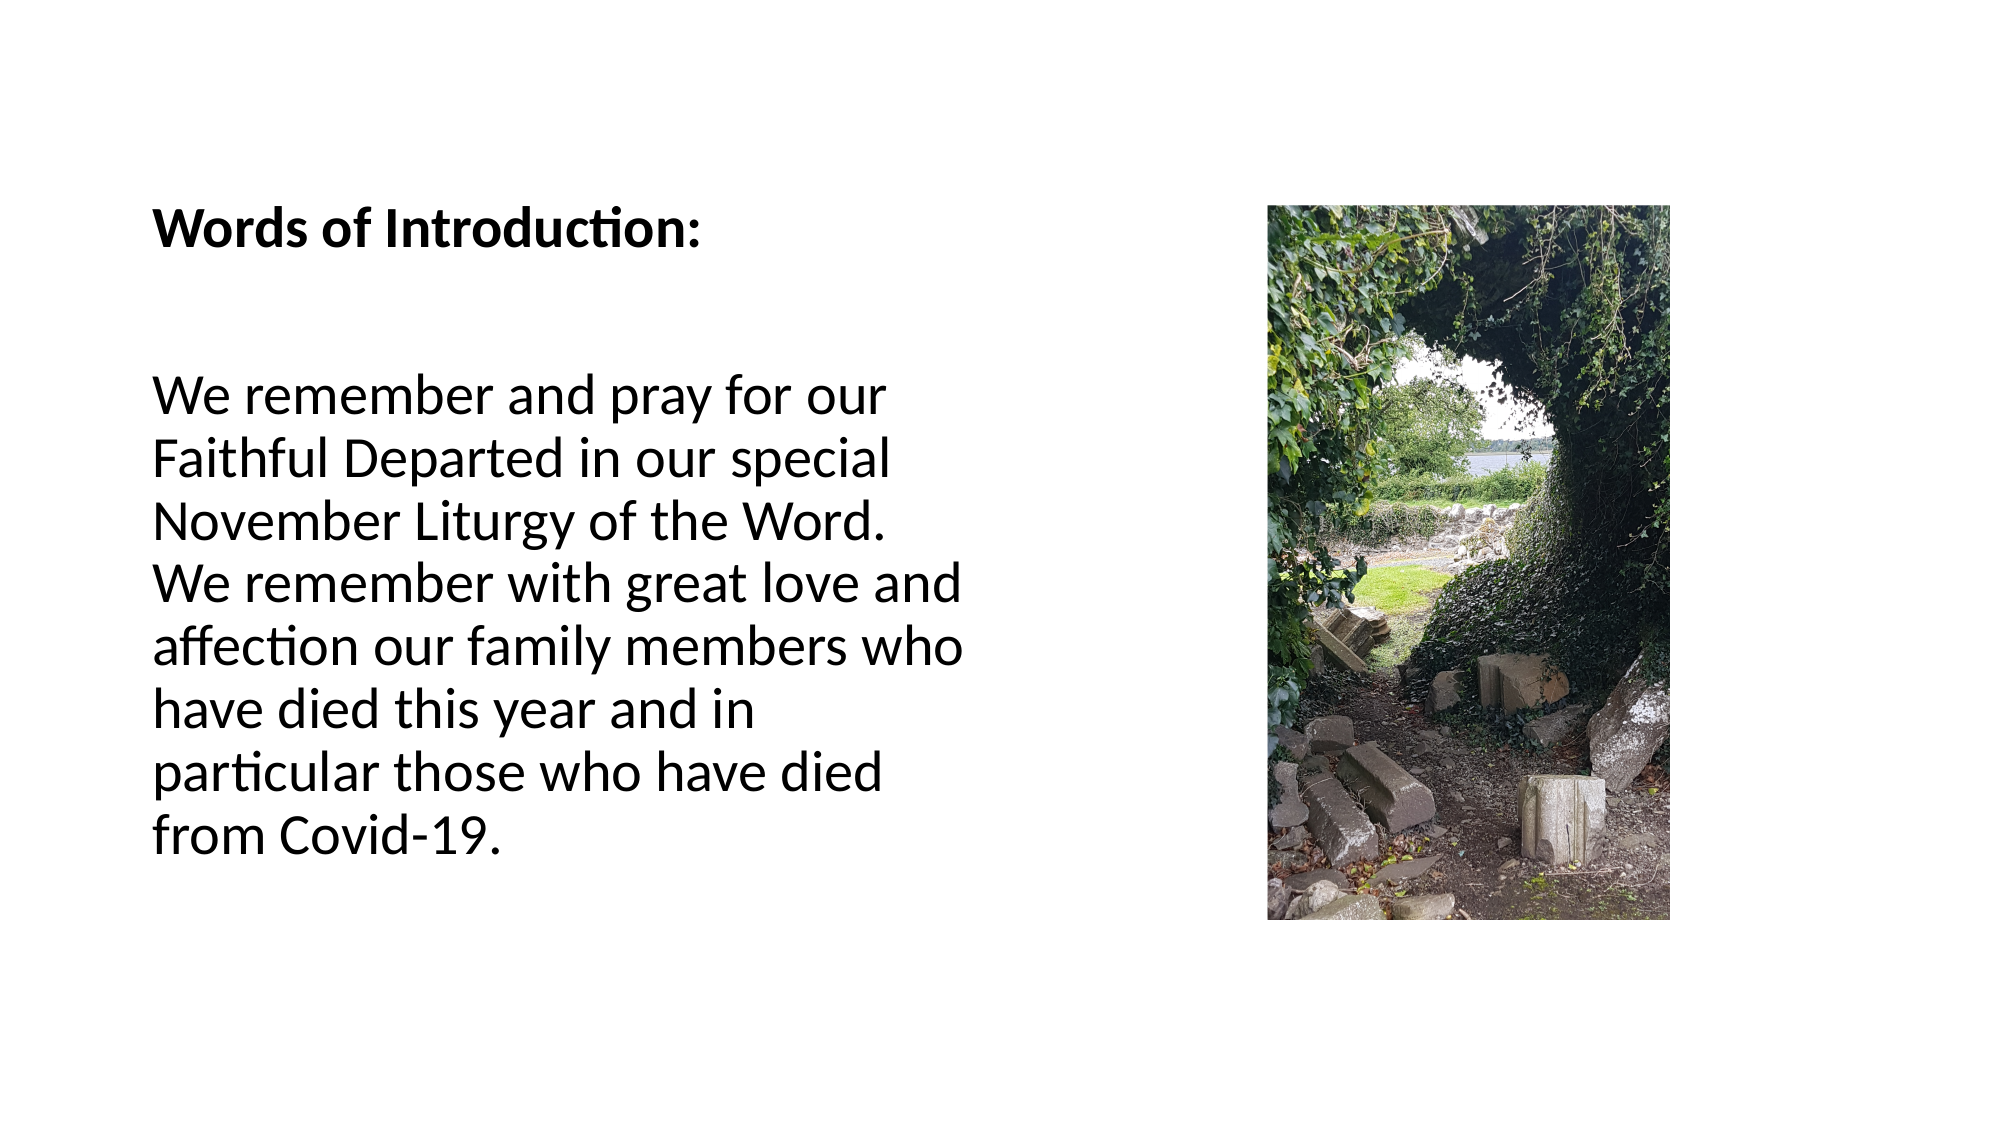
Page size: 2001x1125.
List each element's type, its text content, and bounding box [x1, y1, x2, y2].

picture [1267, 205, 1670, 920]
list Words of Introduction: We remember and pray for our Faithful Departed in our special November Liturgy of the Word. We remember with great love and affection our family members who have died this year and in particular those who have died from Covid-19. [137, 189, 988, 1014]
